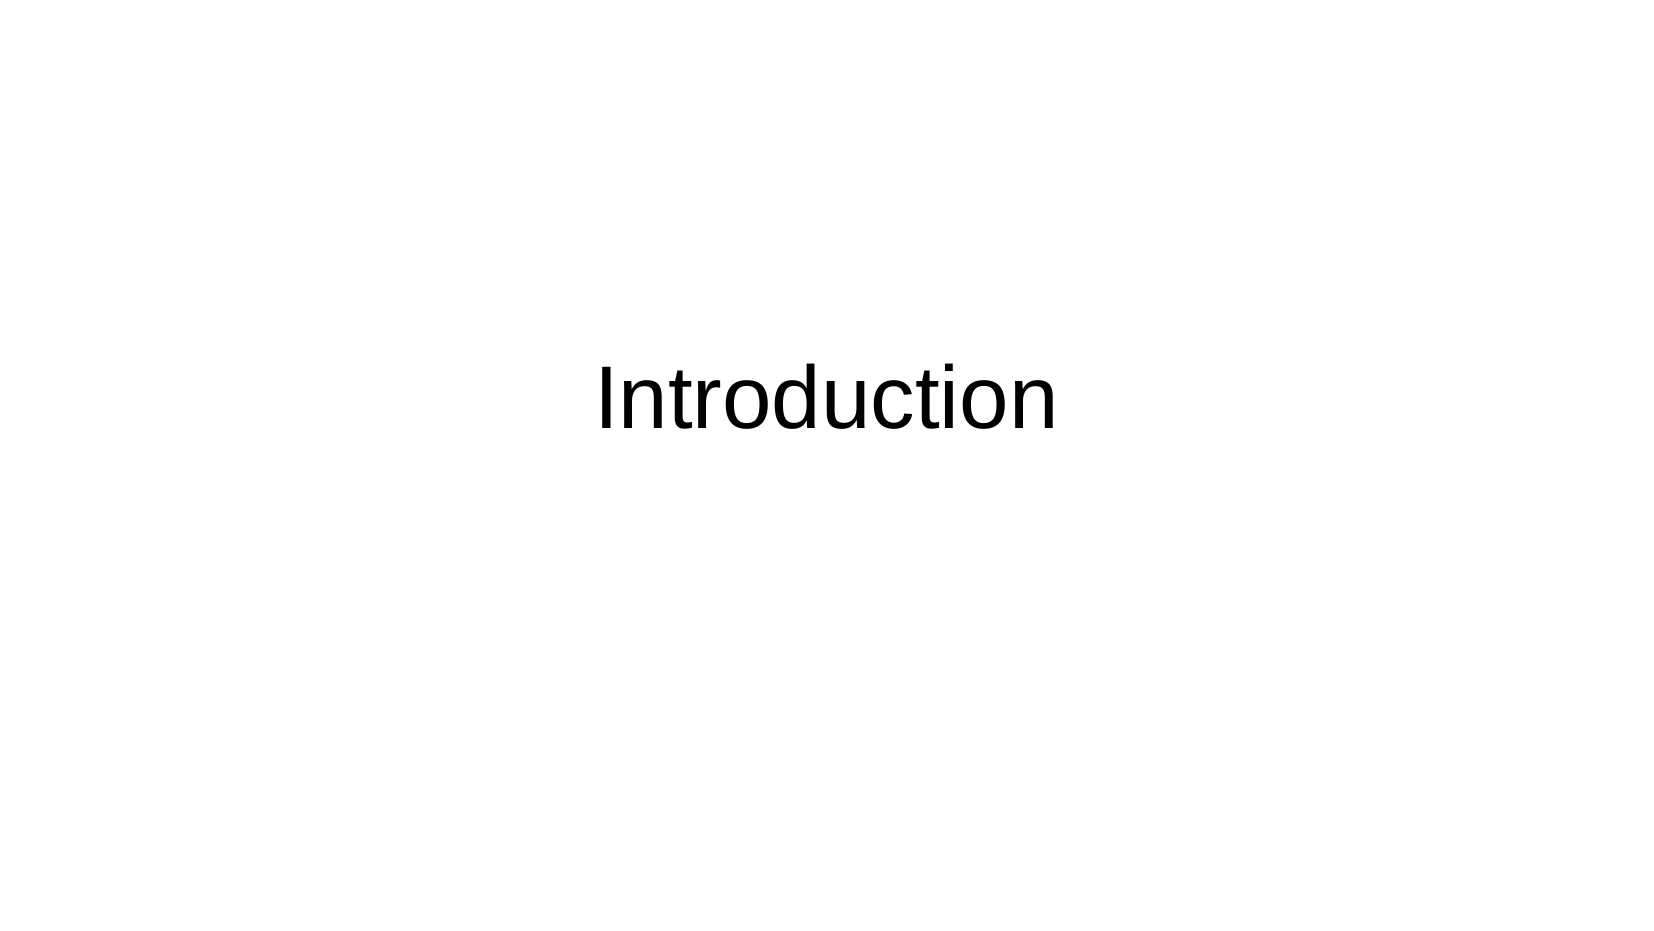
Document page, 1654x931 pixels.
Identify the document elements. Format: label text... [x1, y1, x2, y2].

subtitle Introduction [82, 37, 1571, 758]
